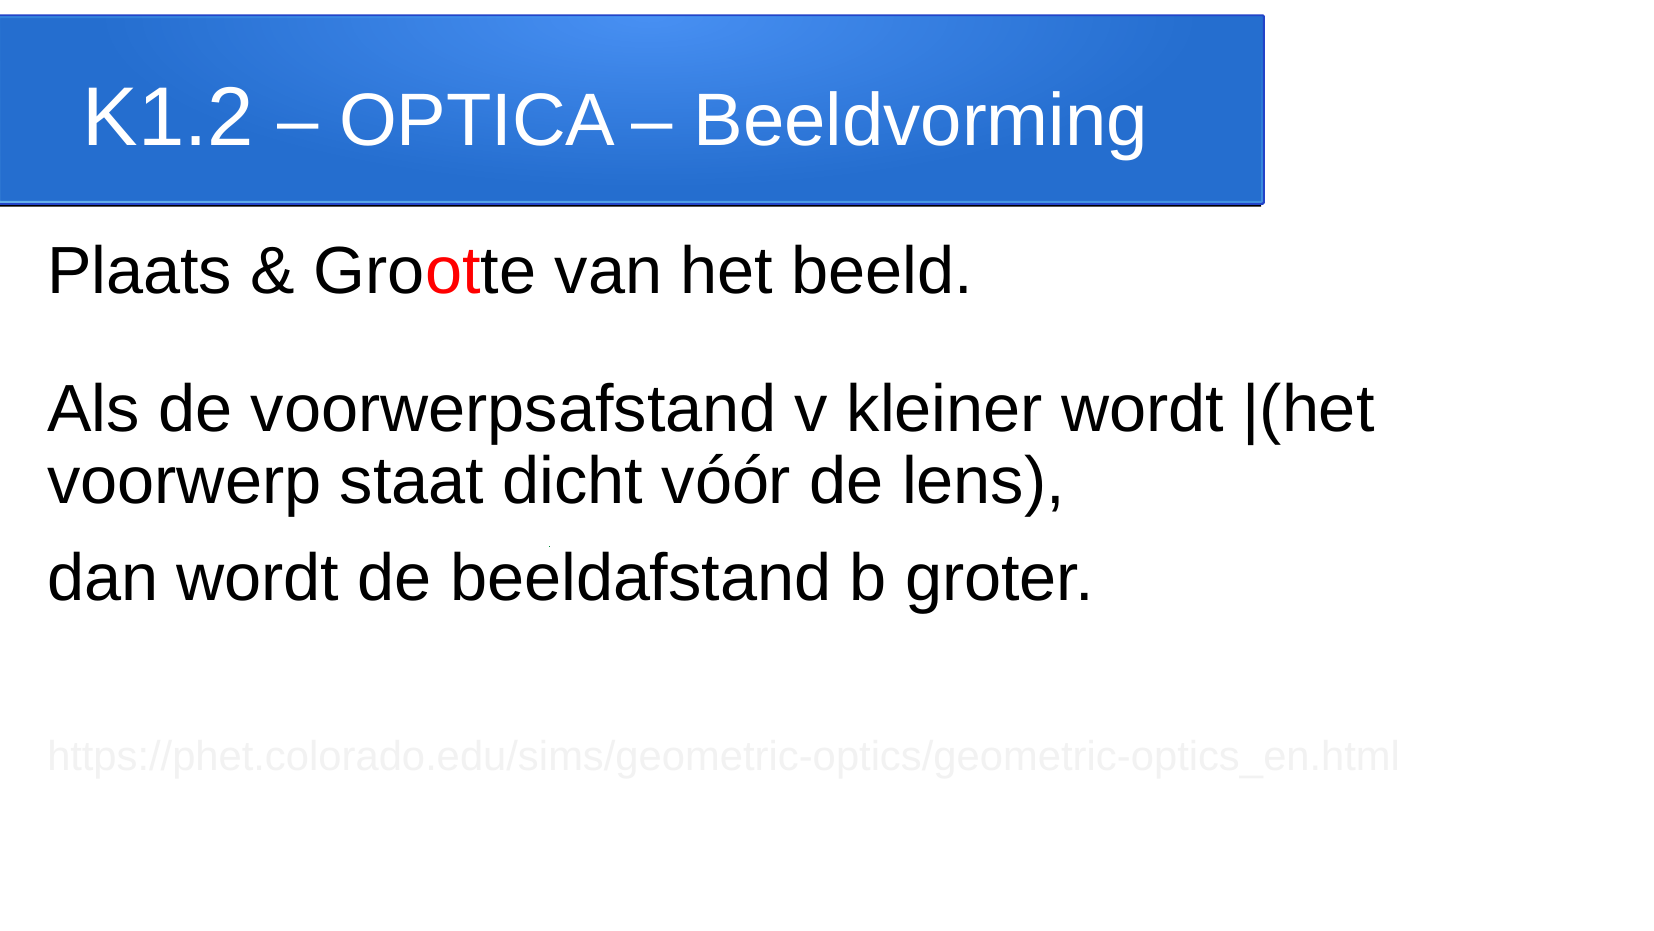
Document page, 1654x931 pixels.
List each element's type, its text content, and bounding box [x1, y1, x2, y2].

title K1.2 – OPTICA – Beeldvorming [82, 35, 1235, 189]
subtitle Plaats & Grootte van het beeld. Als de voorwerpsafstand v kleiner wordt |(het voorwerp staat dicht vóór de lens), dan wordt de beeldafstand b groter. b je gezien met de volgende Applet: https://phet.colorado.edu/sims/geometric-optics/geometric-optics_en.html [47, 236, 1607, 922]
